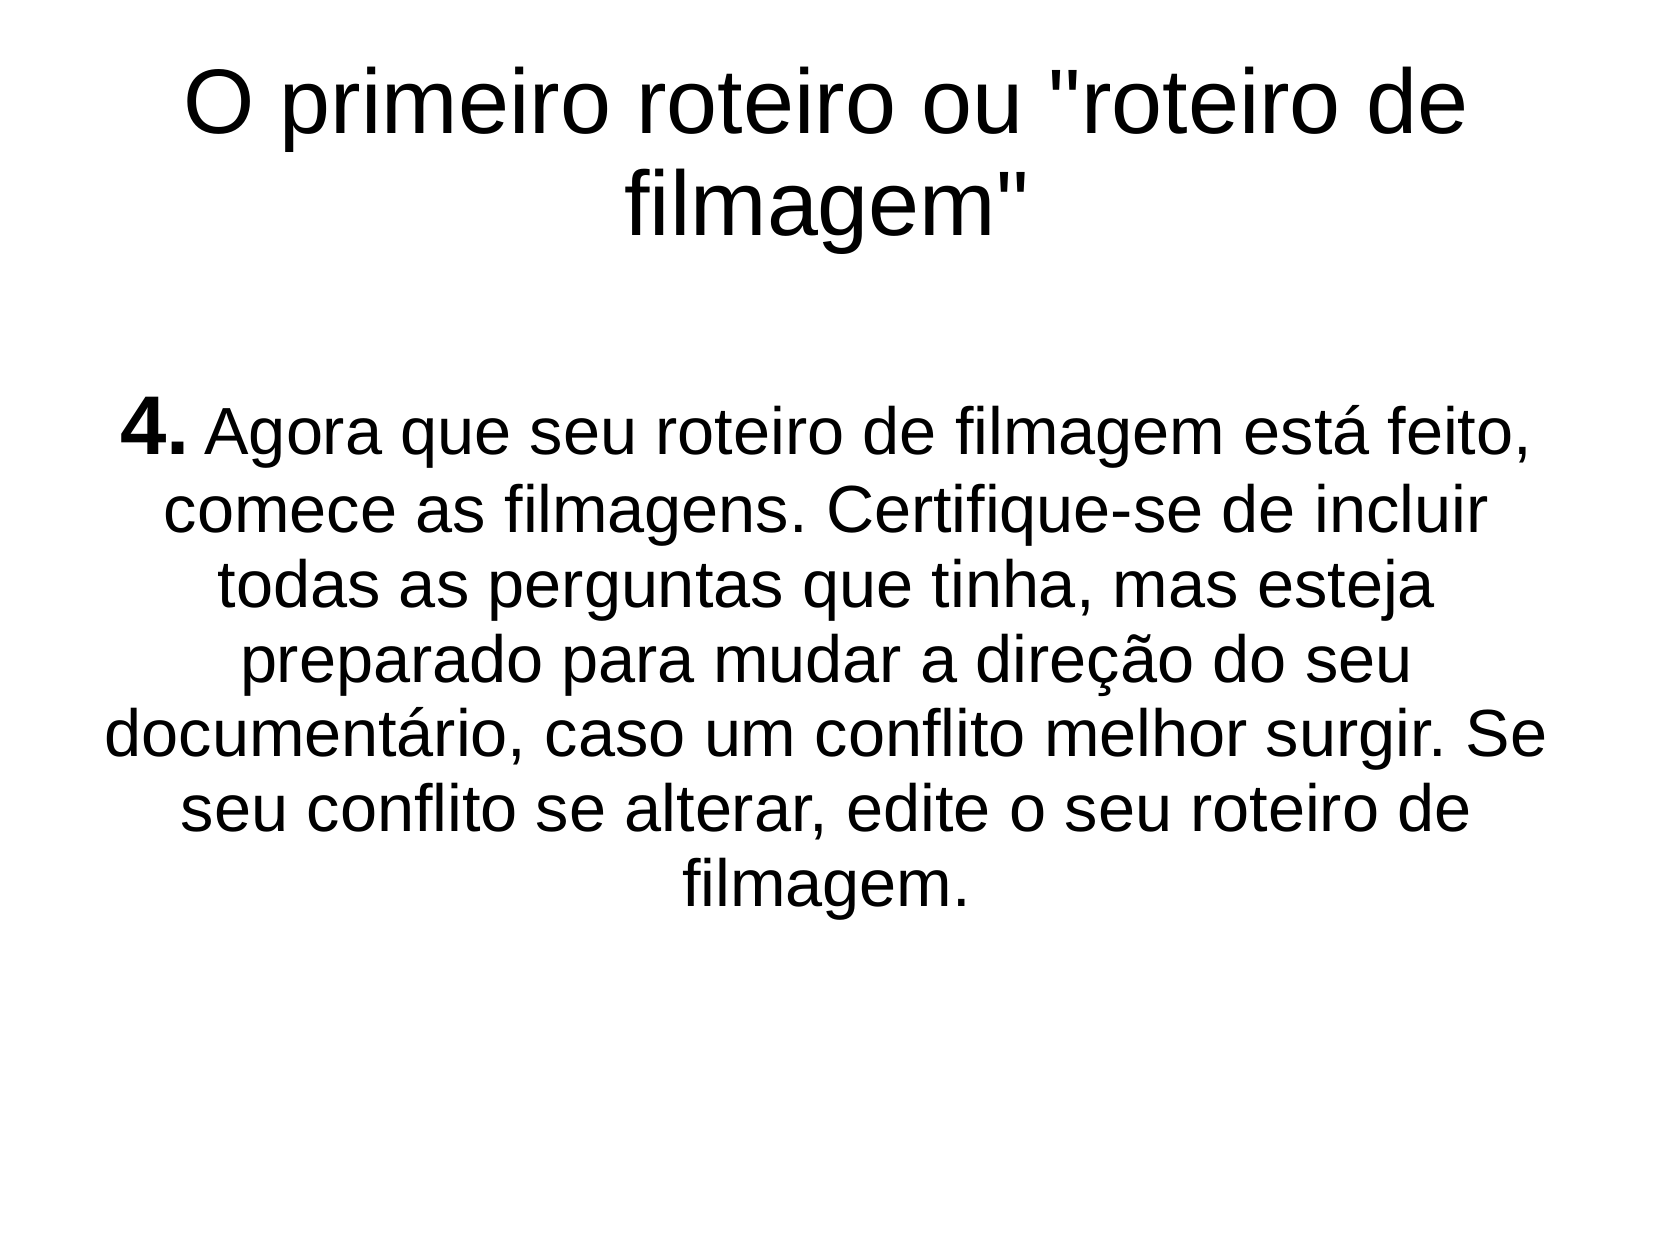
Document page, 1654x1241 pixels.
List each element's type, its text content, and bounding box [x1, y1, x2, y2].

subtitle 4. Agora que seu roteiro de filmagem está feito, comece as filmagens. Certifique-se de incluir todas as perguntas que tinha, mas esteja preparado para mudar a direção do seu documentário, caso um conflito melhor surgir. Se seu conflito se alterar, edite o seu roteiro de filmagem. [82, 290, 1571, 1010]
title O primeiro roteiro ou "roteiro de filmagem" [82, 49, 1571, 257]
